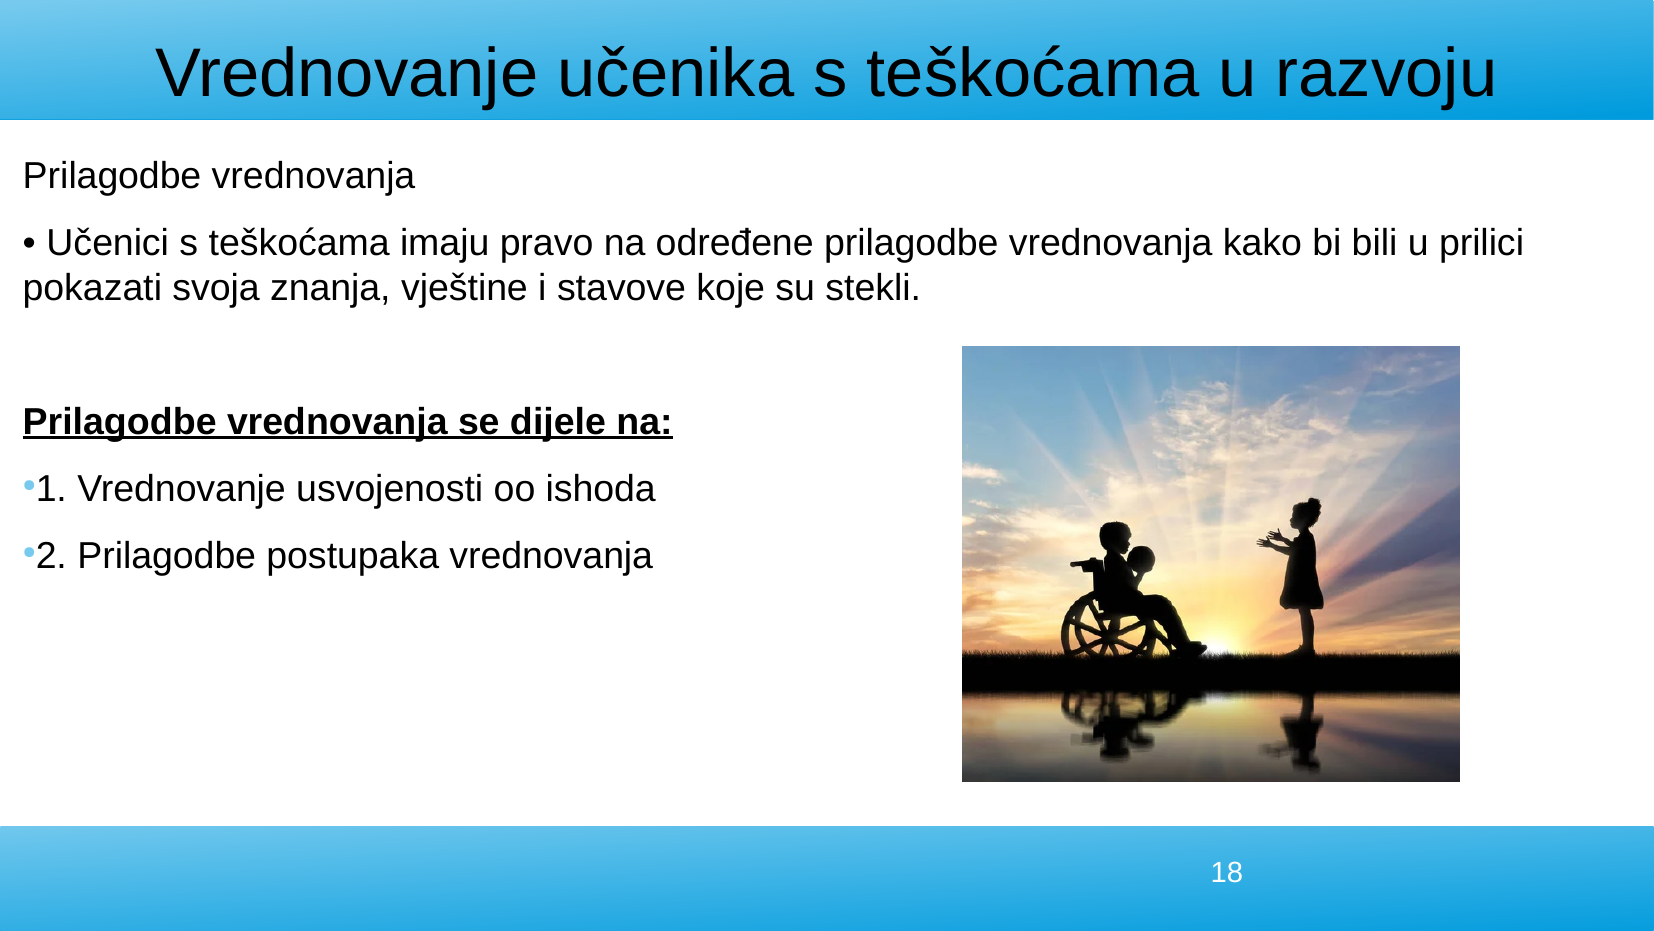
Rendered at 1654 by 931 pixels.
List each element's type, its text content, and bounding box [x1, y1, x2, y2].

text_box [1210, 856, 1595, 916]
picture [962, 346, 1460, 782]
list Prilagodbe vrednovanja • Učenici s teškoćama imaju pravo na određene prilagodbe vrednovanja kako bi bili u prilici pokazati svoja znanja, vještine i stavove koje su stekli. Prilagodbe vrednovanja se dijele na: 1. Vrednovanje usvojenosti oo ishoda 2. Prilagodbe postupaka vrednovanja [22, 150, 1654, 742]
title Vrednovanje učenika s teškoćama u razvoju [59, 27, 1595, 111]
